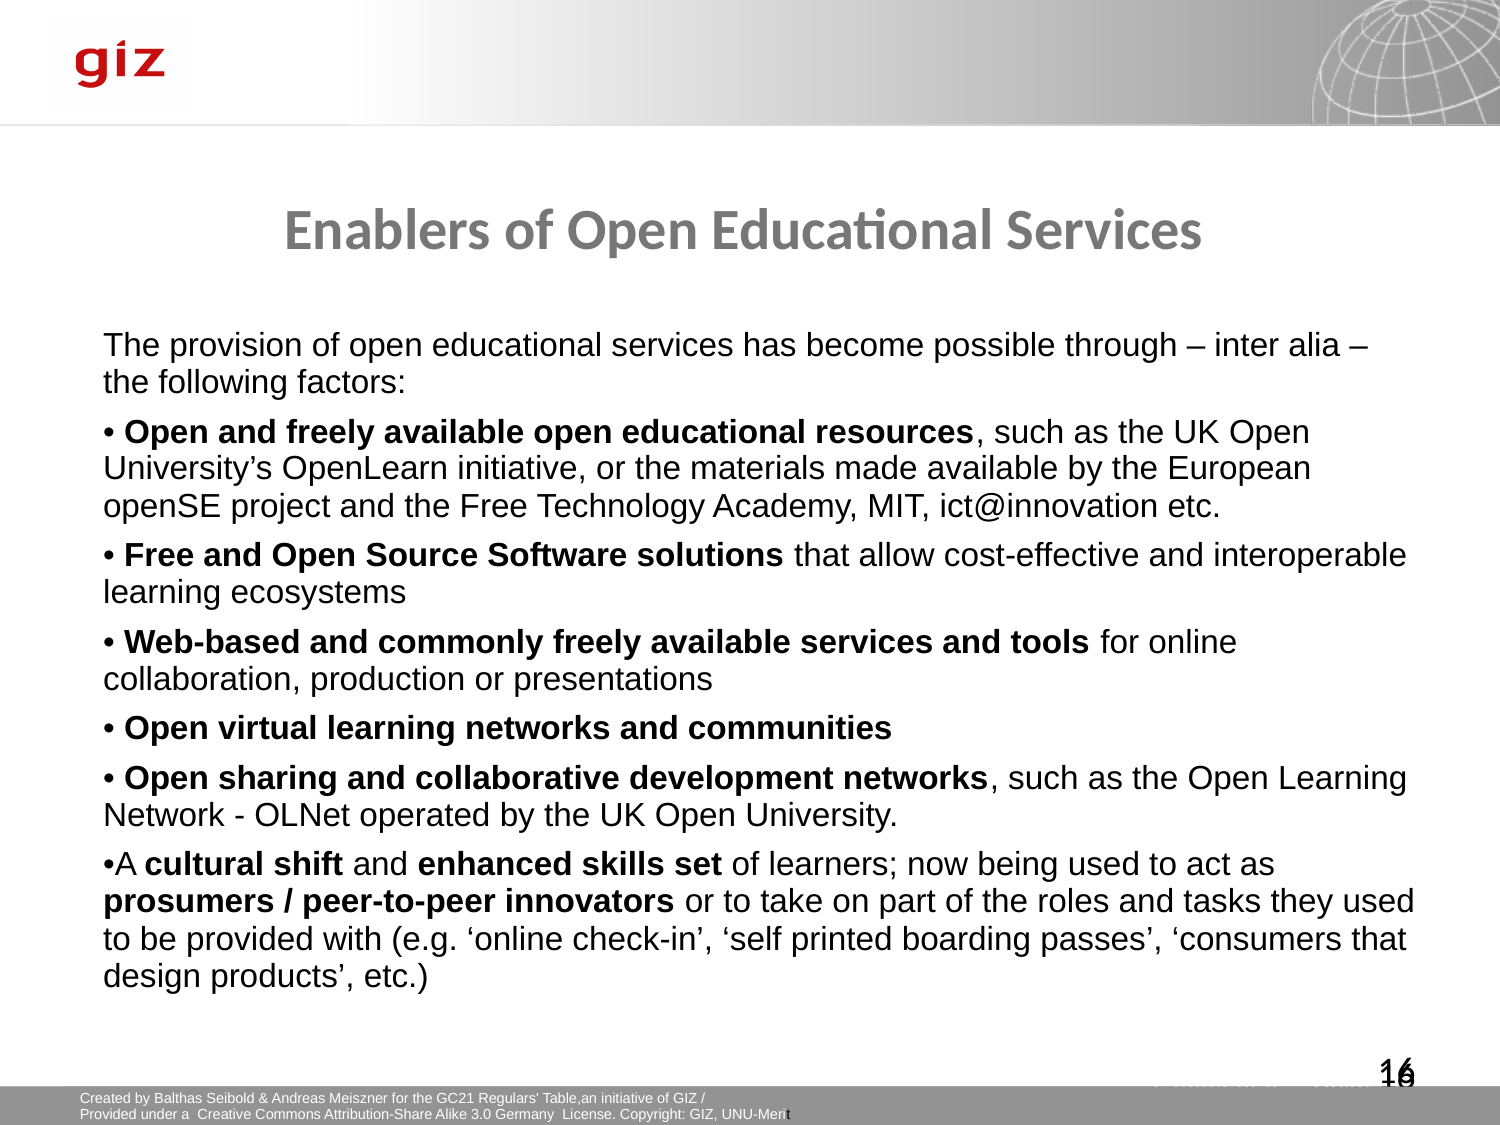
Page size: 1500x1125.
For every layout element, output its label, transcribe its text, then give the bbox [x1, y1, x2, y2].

text_box Enablers of Open Educational Services [53, 195, 1436, 303]
text_box The provision of open educational services has become possible through – inter alia – the following factors: • Open and freely available open educational resources, such as the UK Open University’s OpenLearn initiative, or the materials made available by the European openSE project and the Free Technology Academy, MIT, ict@innovation etc. • Free and Open Source Software solutions that allow cost-effective and interoperable learning ecosystems • Web-based and commonly freely available services and tools for online collaboration, production or presentations • Open virtual learning networks and communities • Open sharing and collaborative development networks, such as the Open Learning Network - OLNet operated by the UK Open University. A cultural shift and enhanced skills set of learners; now being used to act as prosumers / peer-to-peer innovators or to take on part of the roles and tasks they used to be provided with (e.g. ‘online check-in’, ‘self printed boarding passes’, ‘consumers that design products’, etc.) [88, 318, 1436, 1002]
